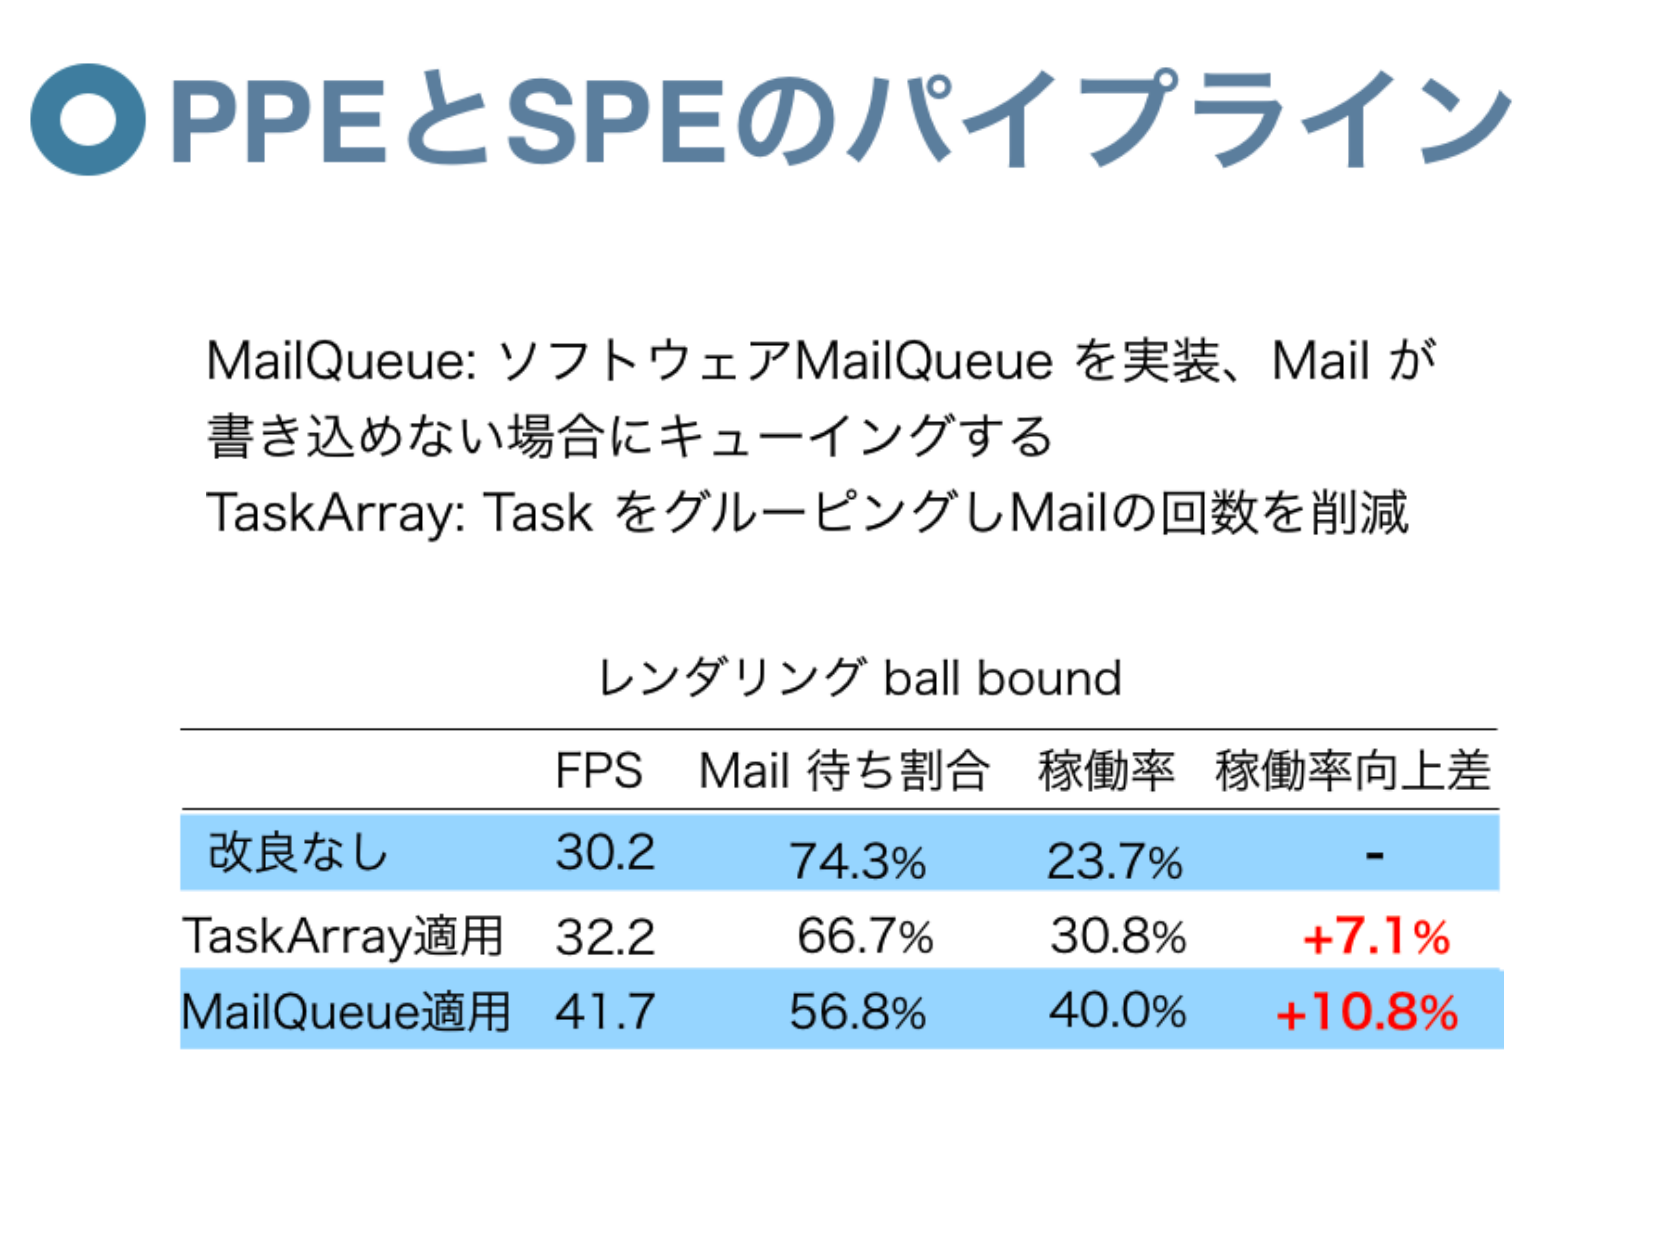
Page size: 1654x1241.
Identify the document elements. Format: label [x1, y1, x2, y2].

picture [165, 53, 1523, 233]
picture [29, 62, 148, 178]
picture [206, 333, 1444, 562]
picture [177, 649, 1504, 1096]
